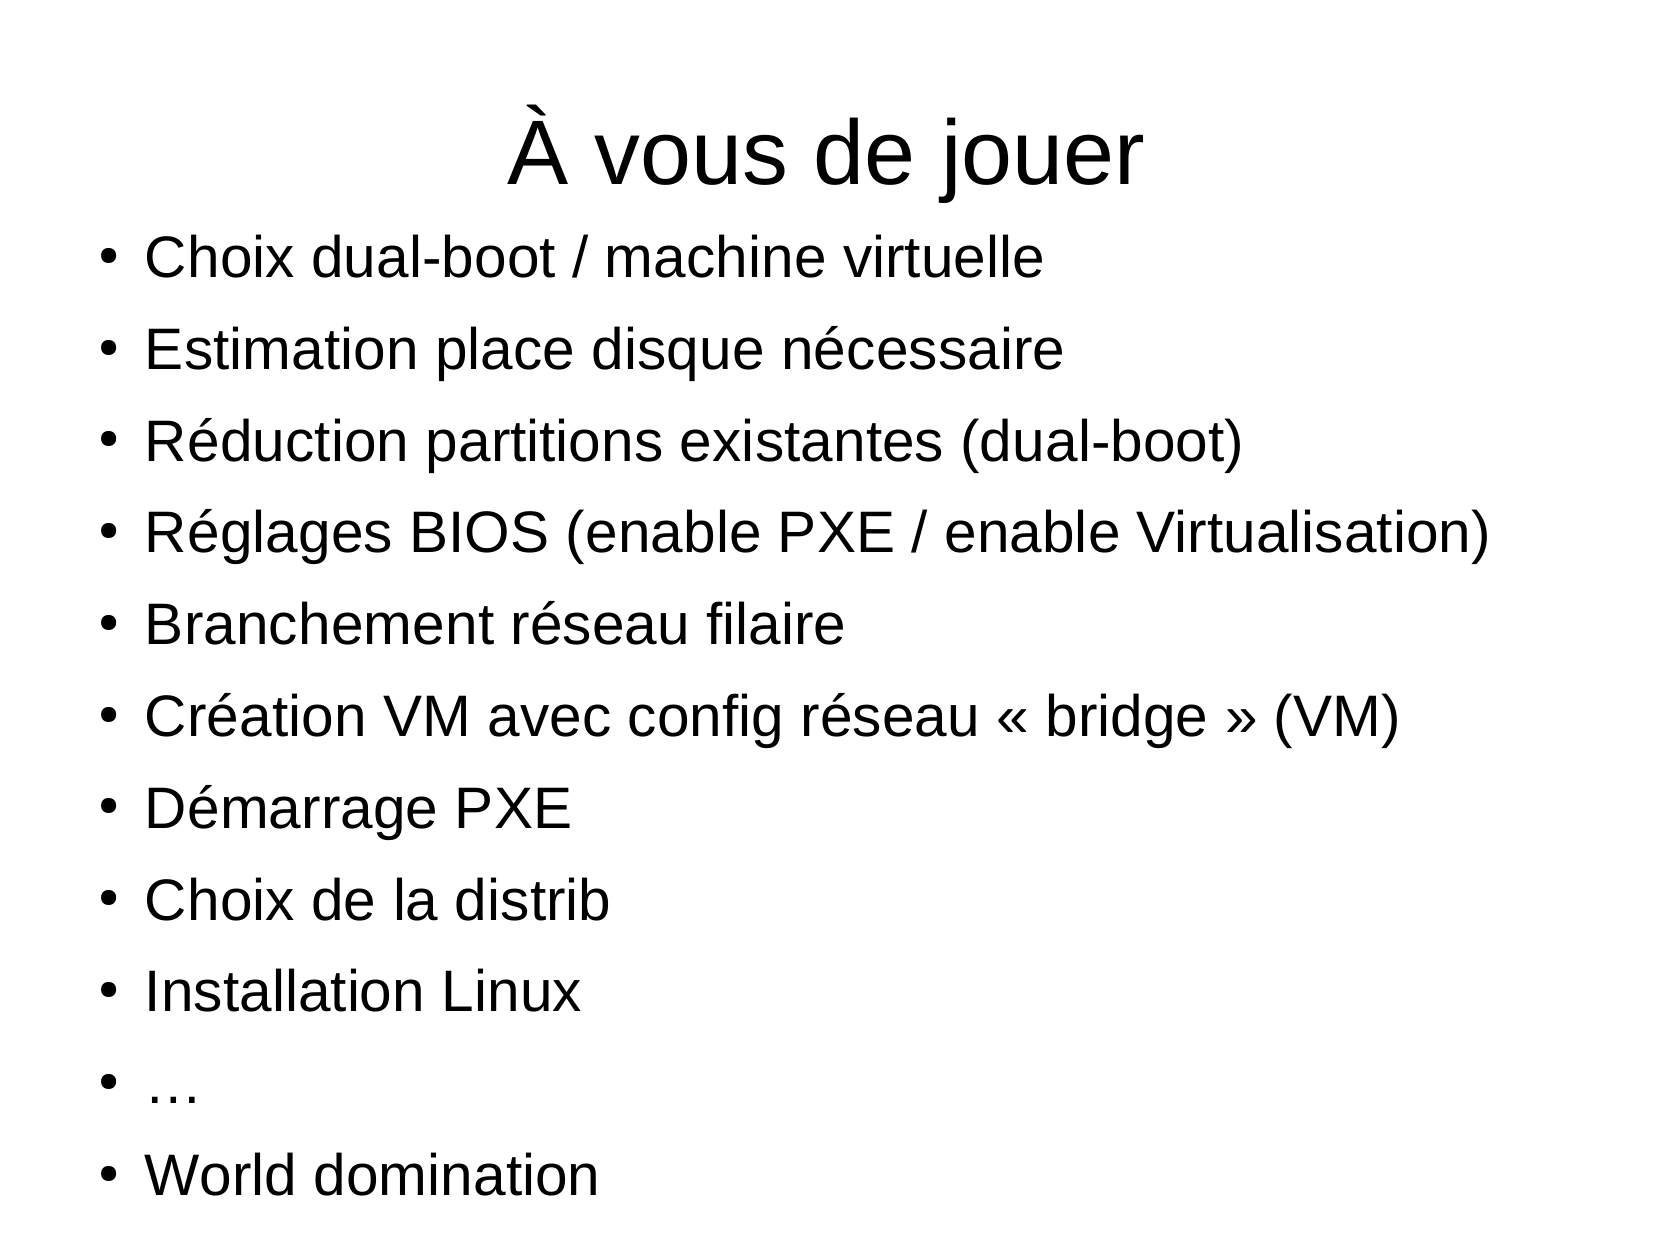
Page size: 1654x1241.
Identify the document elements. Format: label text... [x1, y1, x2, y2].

list Choix dual-boot / machine virtuelle Estimation place disque nécessaire Réduction partitions existantes (dual-boot) Réglages BIOS (enable PXE / enable Virtualisation) Branchement réseau filaire Création VM avec config réseau « bridge » (VM) Démarrage PXE Choix de la distrib Installation Linux … World domination [82, 224, 1571, 1217]
title À vous de jouer [82, 49, 1571, 224]
